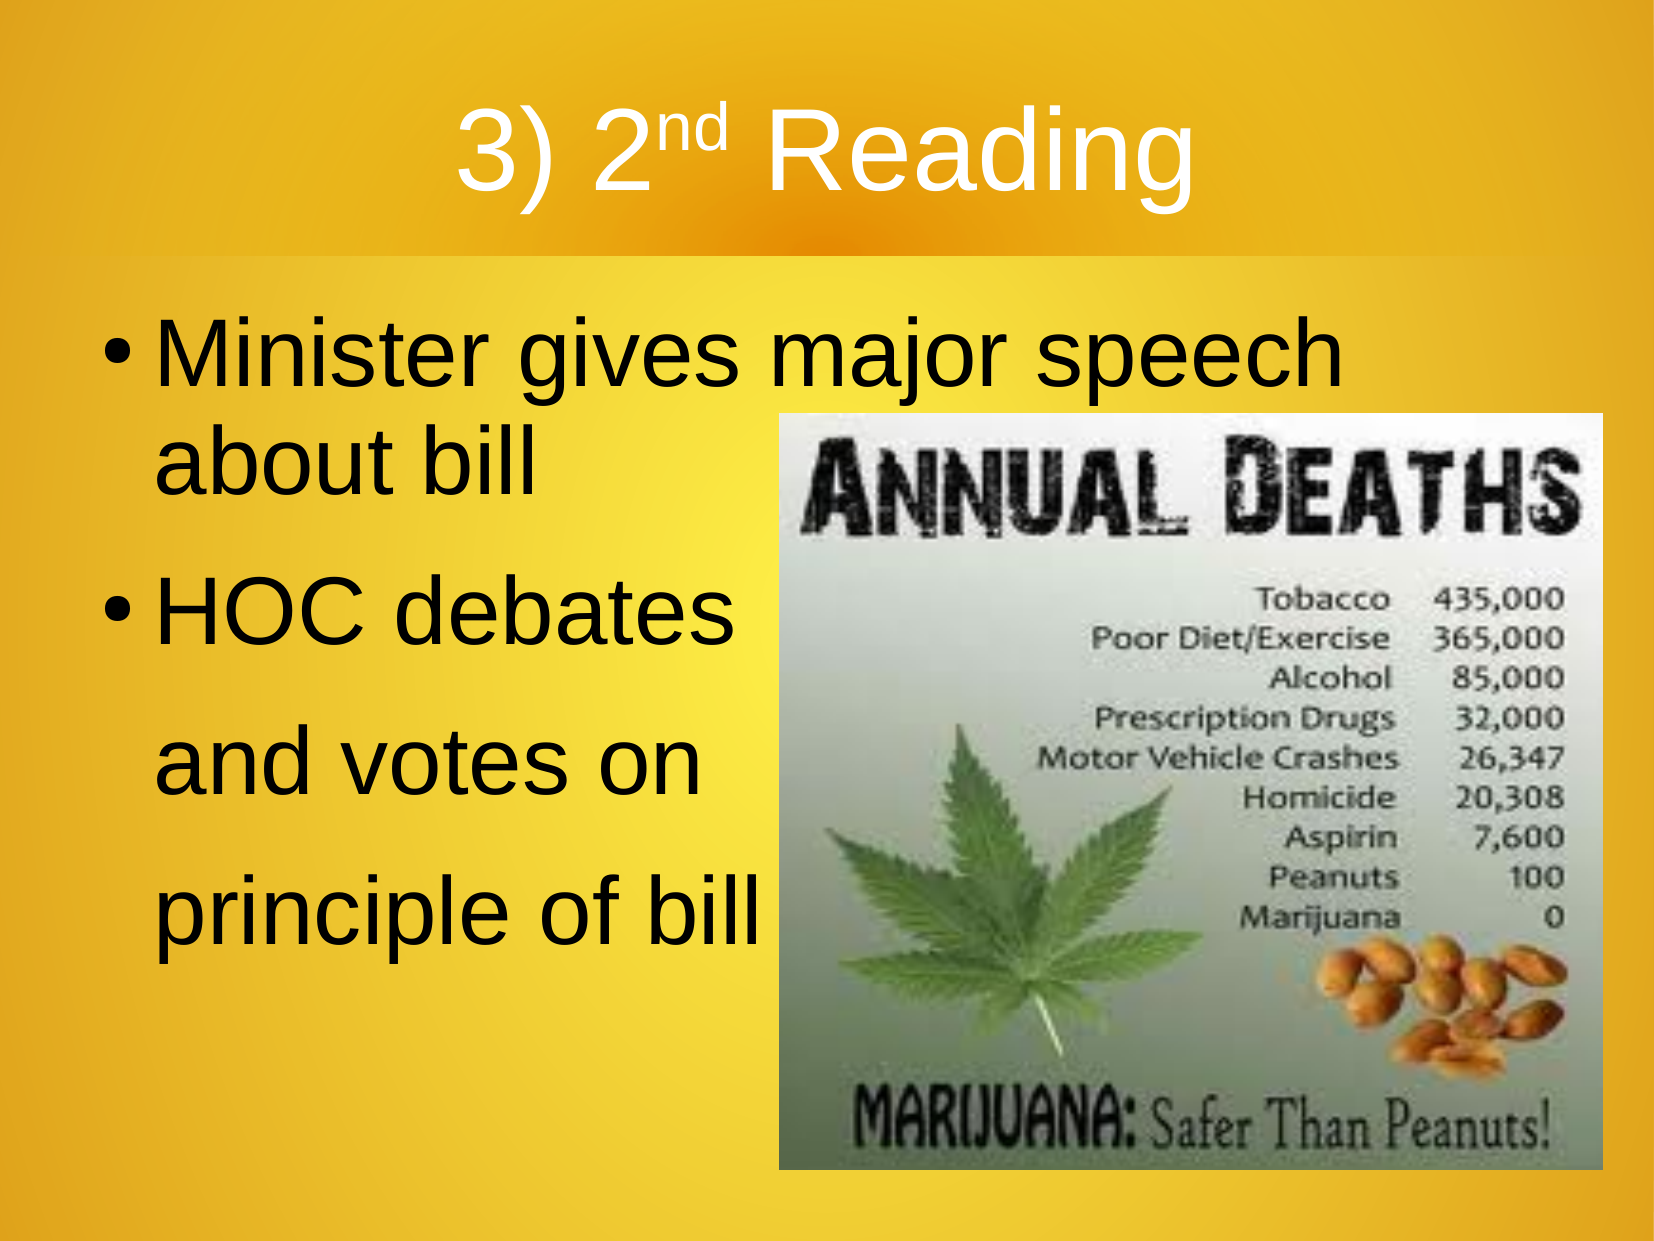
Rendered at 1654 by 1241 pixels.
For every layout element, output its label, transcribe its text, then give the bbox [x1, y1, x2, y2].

picture [779, 413, 1642, 1170]
title 3) 2nd Reading [82, 47, 1571, 252]
list Minister gives major speech about bill HOC debates and votes on principle of bill [82, 299, 1571, 1019]
